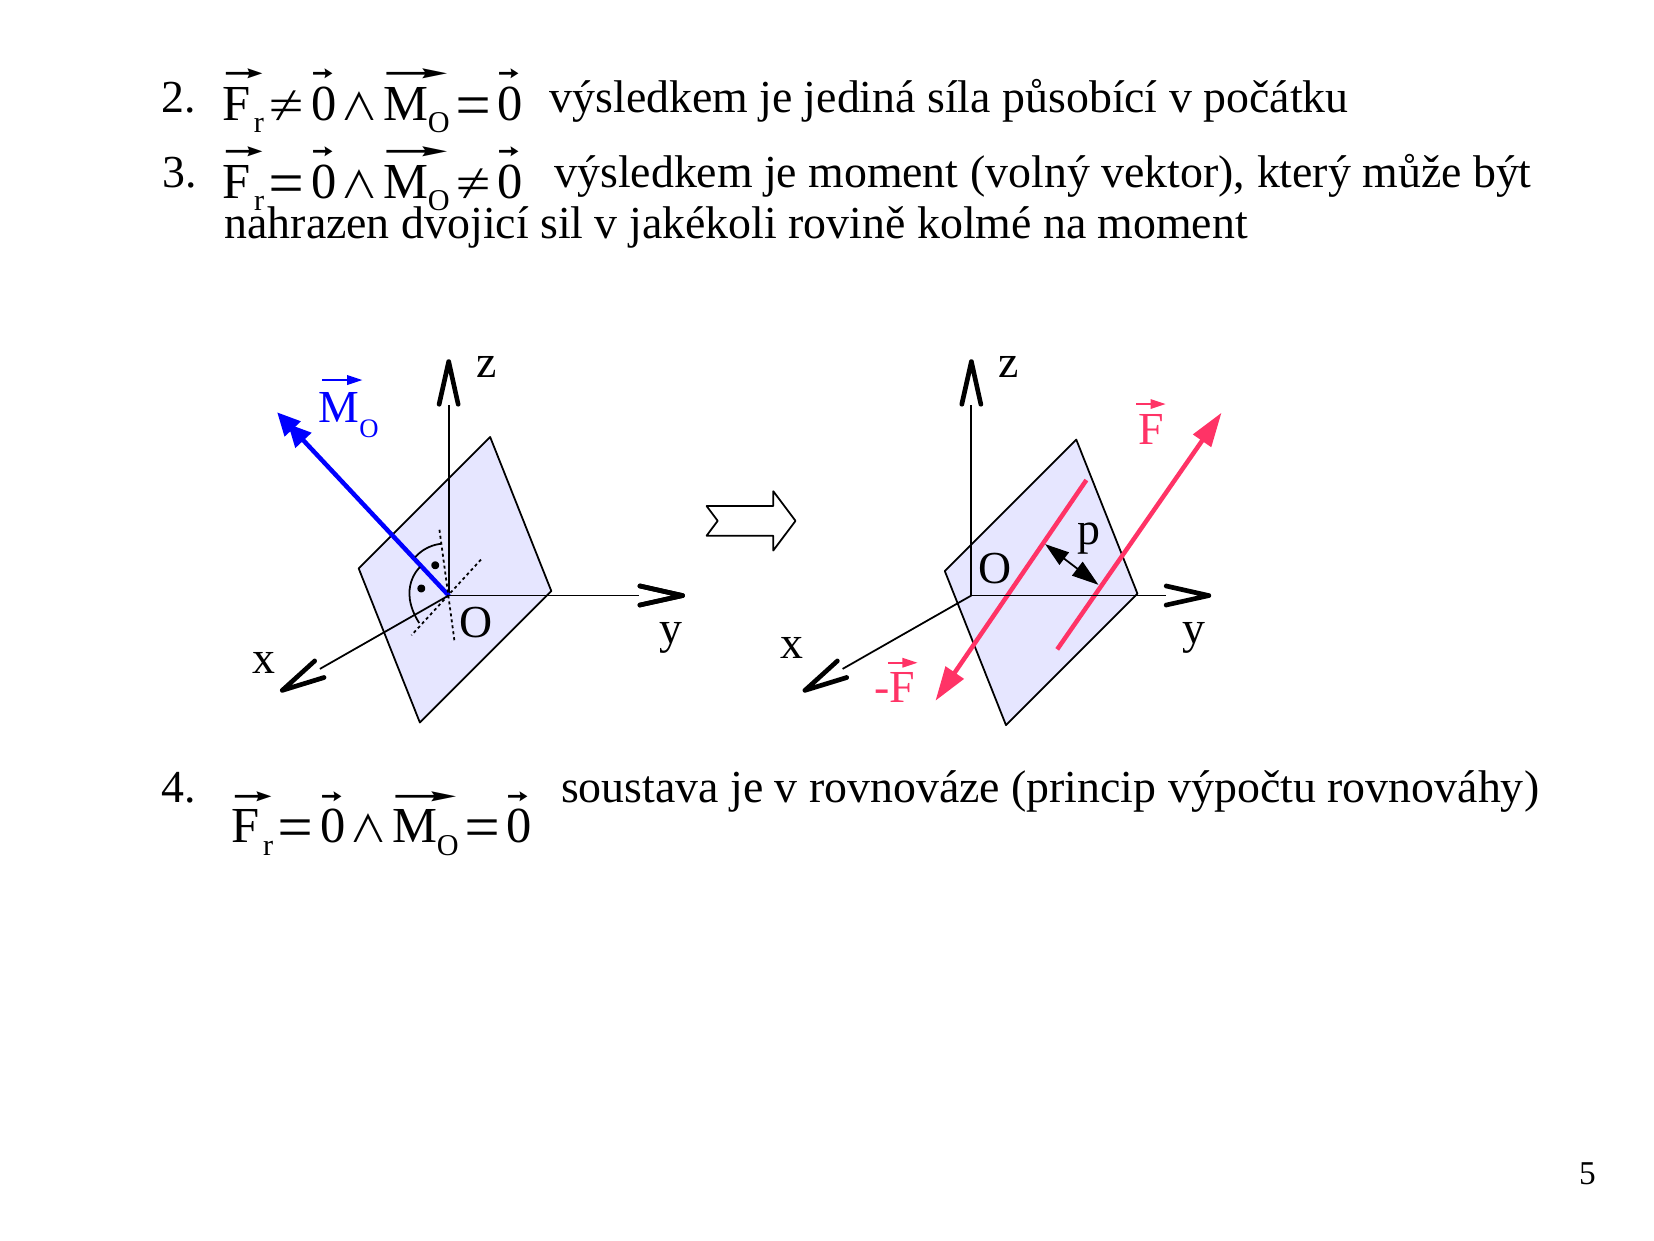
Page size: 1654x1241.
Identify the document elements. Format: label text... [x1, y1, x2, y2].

text_box y [1167, 595, 1257, 666]
text_box O [963, 535, 1037, 606]
text_box [432, 562, 439, 569]
text_box F [1138, 404, 1215, 464]
text_box y [644, 595, 734, 666]
text_box O [1012, 558, 1037, 595]
text_box z [461, 329, 551, 401]
text_box y [644, 595, 669, 601]
text_box O [444, 589, 518, 660]
text_box [706, 491, 796, 551]
text_box x [765, 610, 855, 681]
list 2. výsledkem je jediná síla působící v počátku 3. výsledkem je moment (volný vektor), který může být nahrazen dvojicí sil v jakékoli rovině kolmé na moment 4. soustava je v rovnováze (princip výpočtu rovnováhy) [66, 72, 1555, 876]
text_box p [1062, 496, 1135, 567]
chart [209, 789, 543, 863]
text_box -F [874, 661, 951, 722]
text_box [418, 585, 425, 592]
text_box O [1004, 596, 1037, 606]
text_box x [238, 625, 327, 696]
text_box z [984, 329, 1073, 401]
text_box y [1167, 595, 1195, 602]
chart [200, 66, 534, 141]
text_box MO [318, 381, 397, 448]
chart [200, 144, 534, 219]
